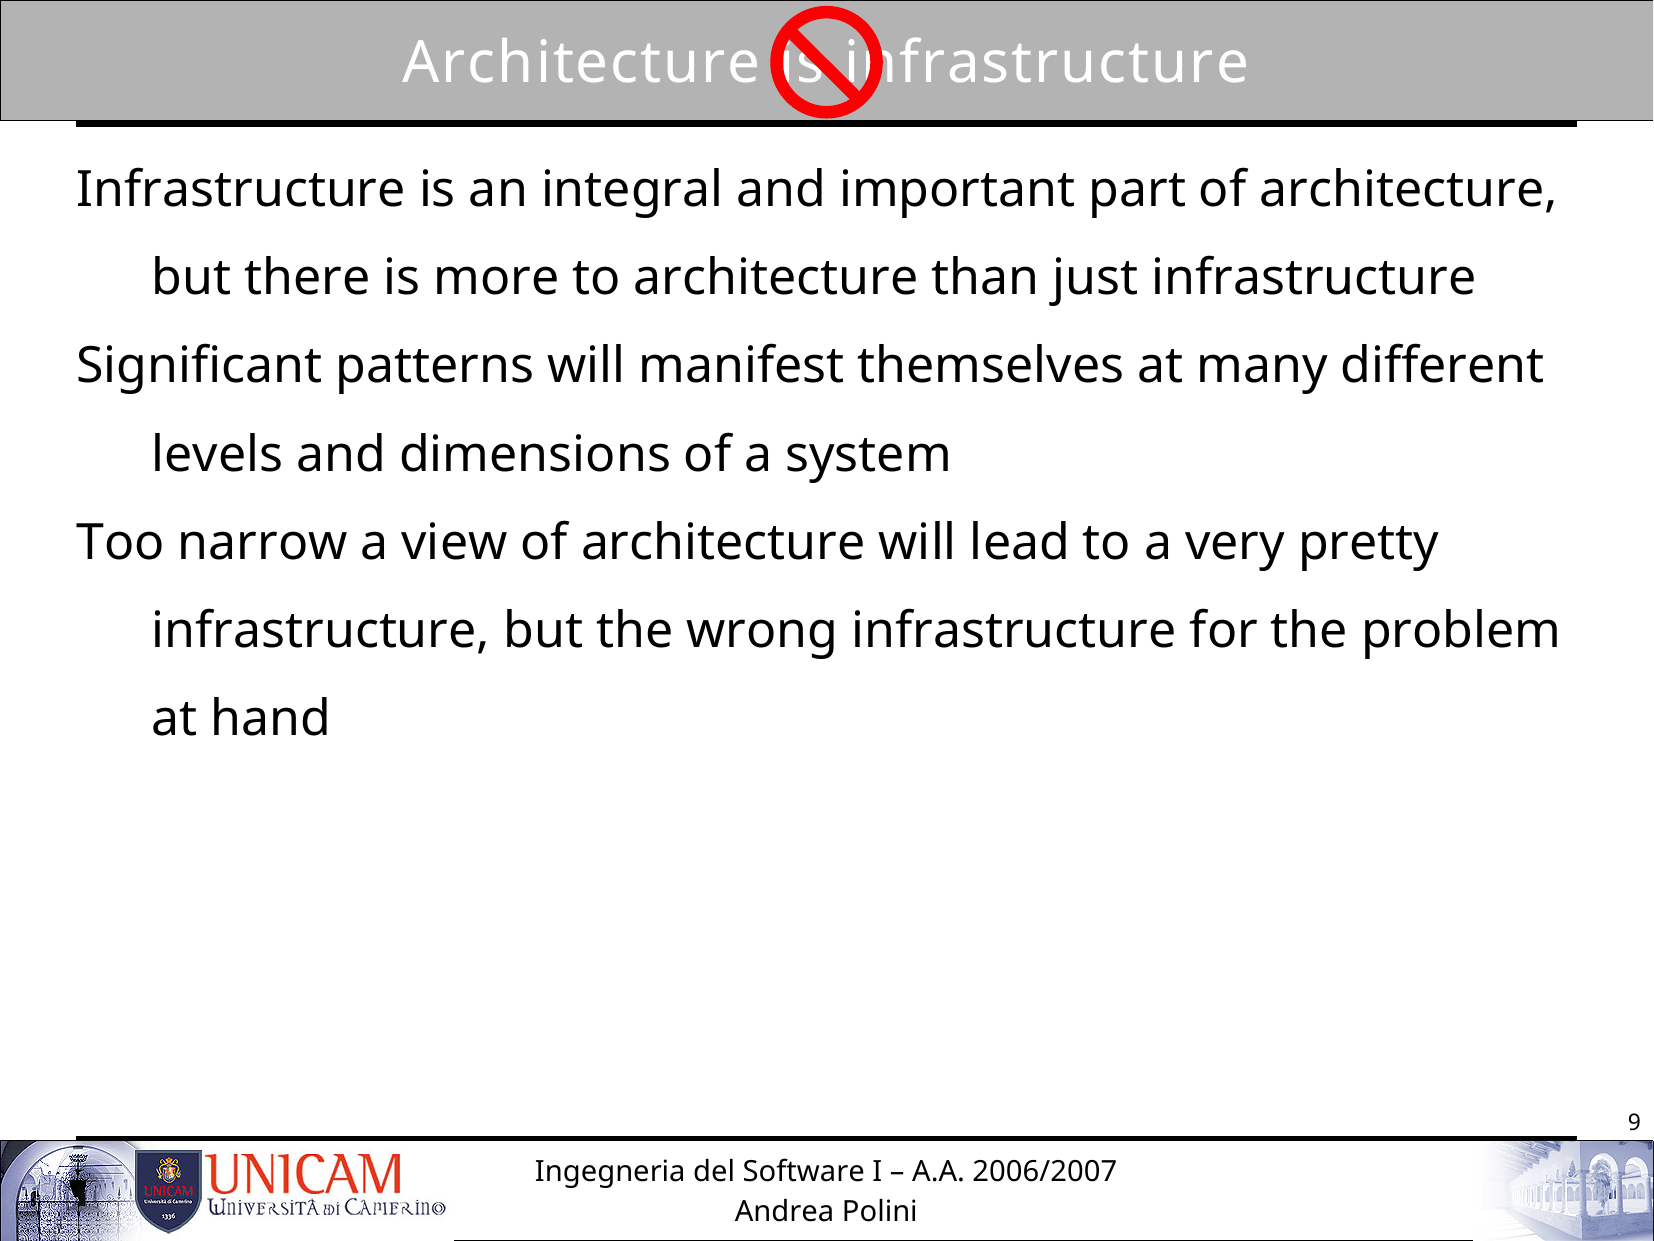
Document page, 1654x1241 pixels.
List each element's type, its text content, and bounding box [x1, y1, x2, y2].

title Architecture is infrastructure [0, 0, 1653, 121]
picture [0, 1141, 454, 1241]
picture [1473, 1141, 1654, 1241]
list Infrastructure is an integral and important part of architecture, but there is more to architecture than just infrastructure Significant patterns will manifest themselves at many different levels and dimensions of a system Too narrow a view of architecture will lead to a very pretty infrastructure, but the wrong infrastructure for the problem at hand [76, 152, 1577, 715]
